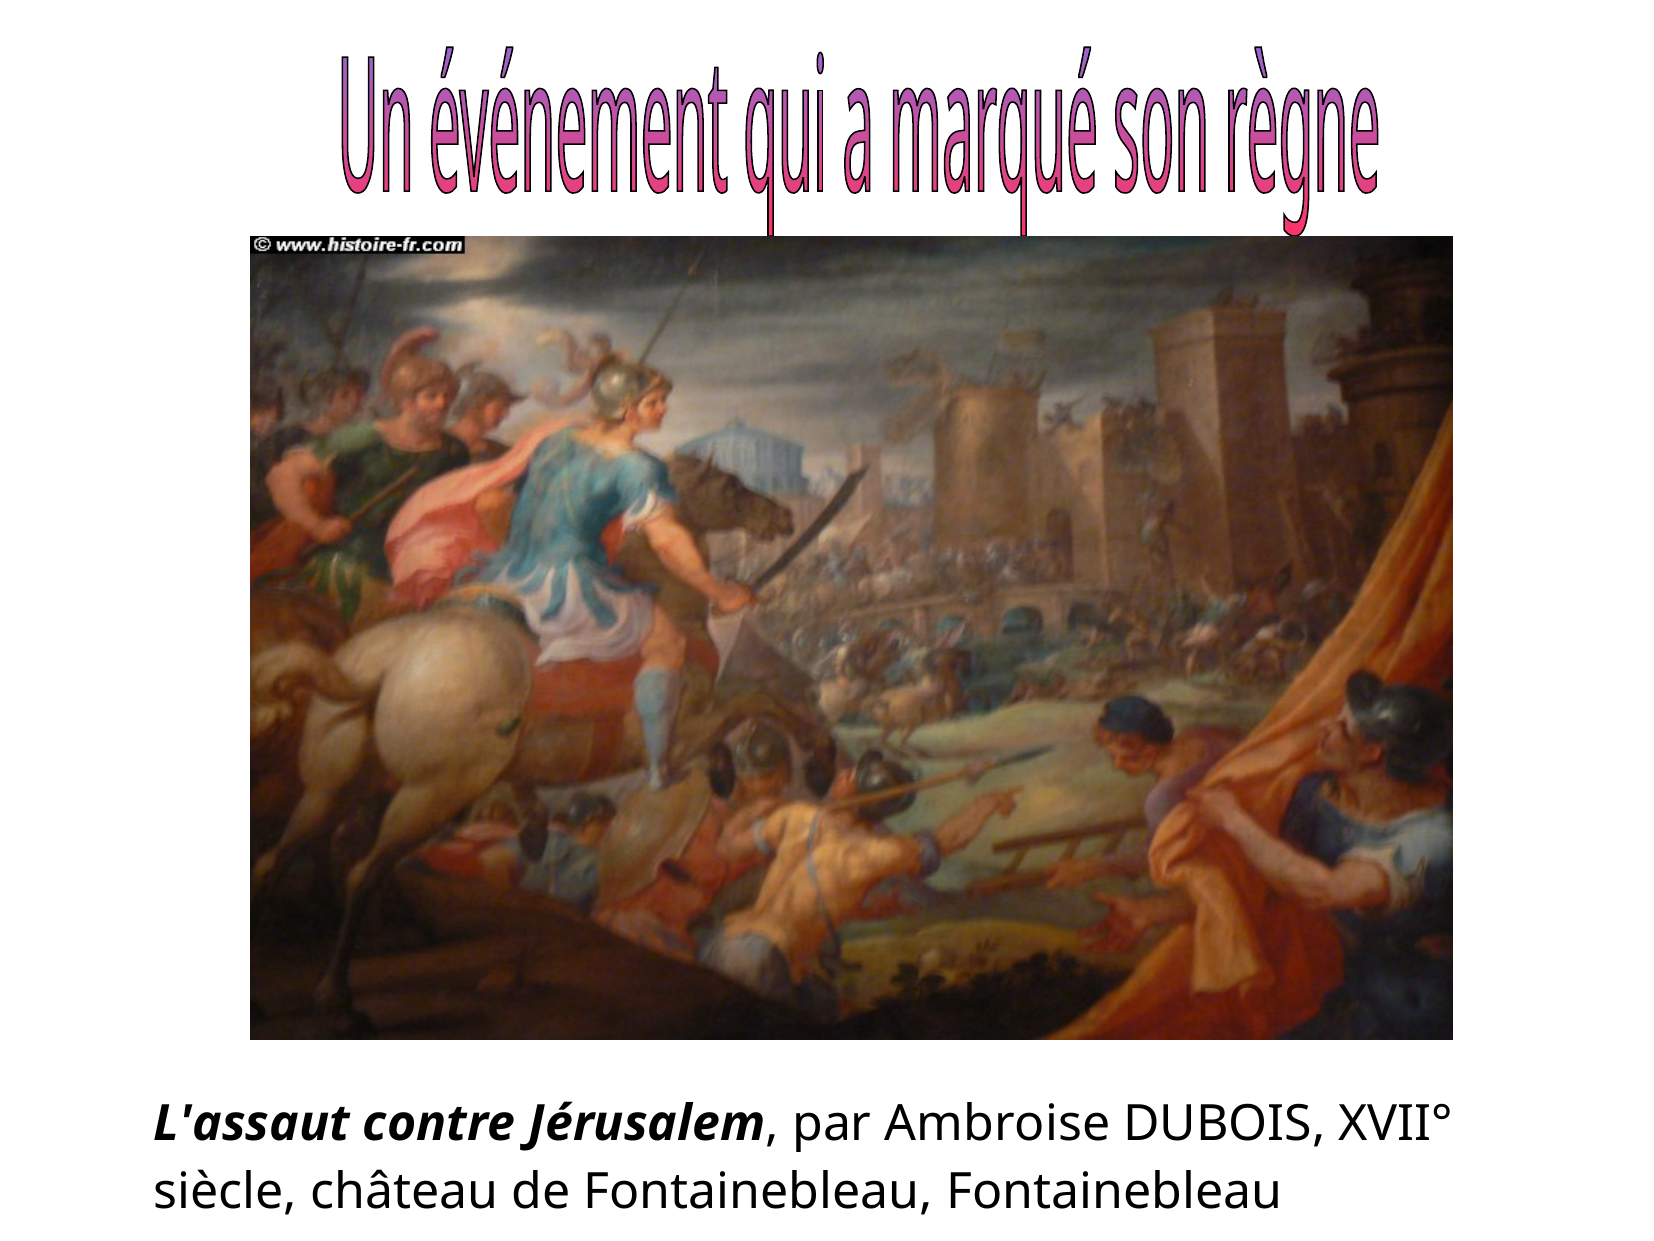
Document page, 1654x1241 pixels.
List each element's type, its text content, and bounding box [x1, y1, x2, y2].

text_box Un événement qui a marqué son règne [893, 88, 938, 192]
text_box Un événement qui a marqué son règne [1249, 88, 1276, 193]
text_box Un événement qui a marqué son règne [708, 67, 727, 193]
text_box Un événement qui a marqué son règne [431, 88, 458, 193]
text_box Un événement qui a marqué son règne [491, 88, 518, 193]
text_box L'assaut contre Jérusalem, par Ambroise DUBOIS, XVII° siècle, château de Fontainebleau, Fontainebleau [153, 1086, 1571, 1221]
text_box Un événement qui a marqué son règne [592, 88, 637, 192]
text_box Un événement qui a marqué son règne [677, 88, 704, 192]
text_box Un événement qui a marqué son règne [383, 88, 410, 192]
text_box Un événement qui a marqué son règne [1115, 88, 1138, 193]
text_box Un événement qui a marqué son règne [1069, 88, 1096, 193]
text_box Un événement qui a marqué son règne [643, 88, 670, 193]
picture [250, 236, 1453, 1040]
text_box Un événement qui a marqué son règne [558, 88, 585, 193]
text_box Un événement qui a marqué son règne [844, 88, 870, 193]
text_box Un événement qui a marqué son règne [944, 88, 970, 193]
text_box Un événement qui a marqué son règne [1318, 88, 1344, 192]
text_box Un événement qui a marqué son règne [782, 90, 809, 193]
text_box Un événement qui a marqué son règne [746, 88, 774, 236]
text_box Un événement qui a marqué son règne [1281, 88, 1309, 236]
text_box Un événement qui a marqué son règne [459, 90, 489, 192]
text_box Un événement qui a marqué son règne [525, 88, 551, 192]
text_box Un événement qui a marqué son règne [342, 57, 374, 193]
text_box Un événement qui a marqué son règne [999, 88, 1027, 236]
text_box Un événement qui a marqué son règne [1035, 90, 1062, 193]
text_box Un événement qui a marqué son règne [978, 88, 997, 192]
text_box Un événement qui a marqué son règne [1179, 88, 1205, 192]
text_box Un événement qui a marqué son règne [1351, 88, 1378, 193]
text_box Un événement qui a marqué son règne [1228, 88, 1247, 192]
text_box Un événement qui a marqué son règne [1143, 88, 1172, 193]
